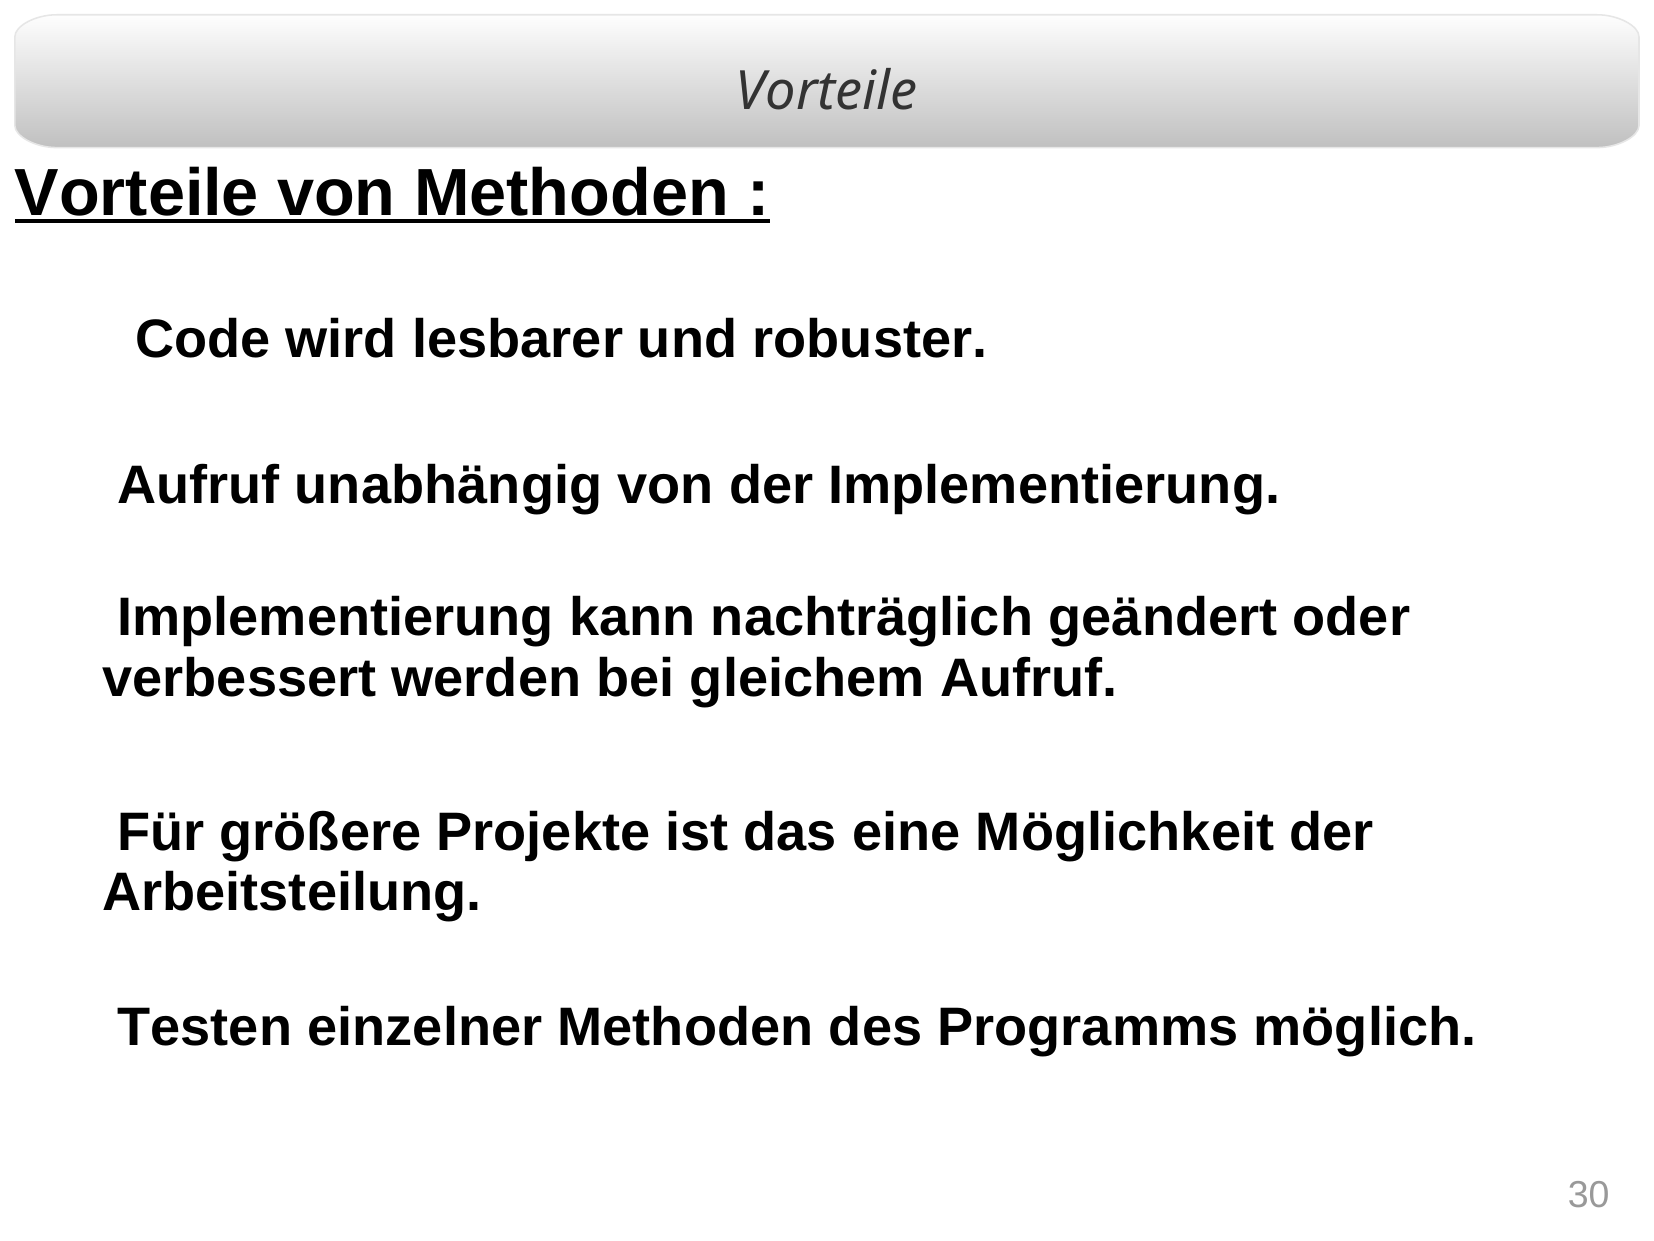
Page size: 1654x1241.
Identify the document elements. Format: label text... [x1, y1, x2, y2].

text_box Für größere Projekte ist das eine Möglichkeit der Arbeitsteilung. [87, 793, 1536, 931]
text_box Code wird lesbarer und robuster. [105, 301, 1004, 378]
text_box Implementierung kann nachträglich geändert oder verbessert werden bei gleichem Aufruf. [87, 578, 1583, 716]
title Vorteile [29, 29, 1624, 148]
text_box Testen einzelner Methoden des Programms möglich. [87, 988, 1548, 1065]
text_box Aufruf unabhängig von der Implementierung. [87, 446, 1413, 523]
text_box Vorteile von Methoden : [0, 147, 1501, 238]
